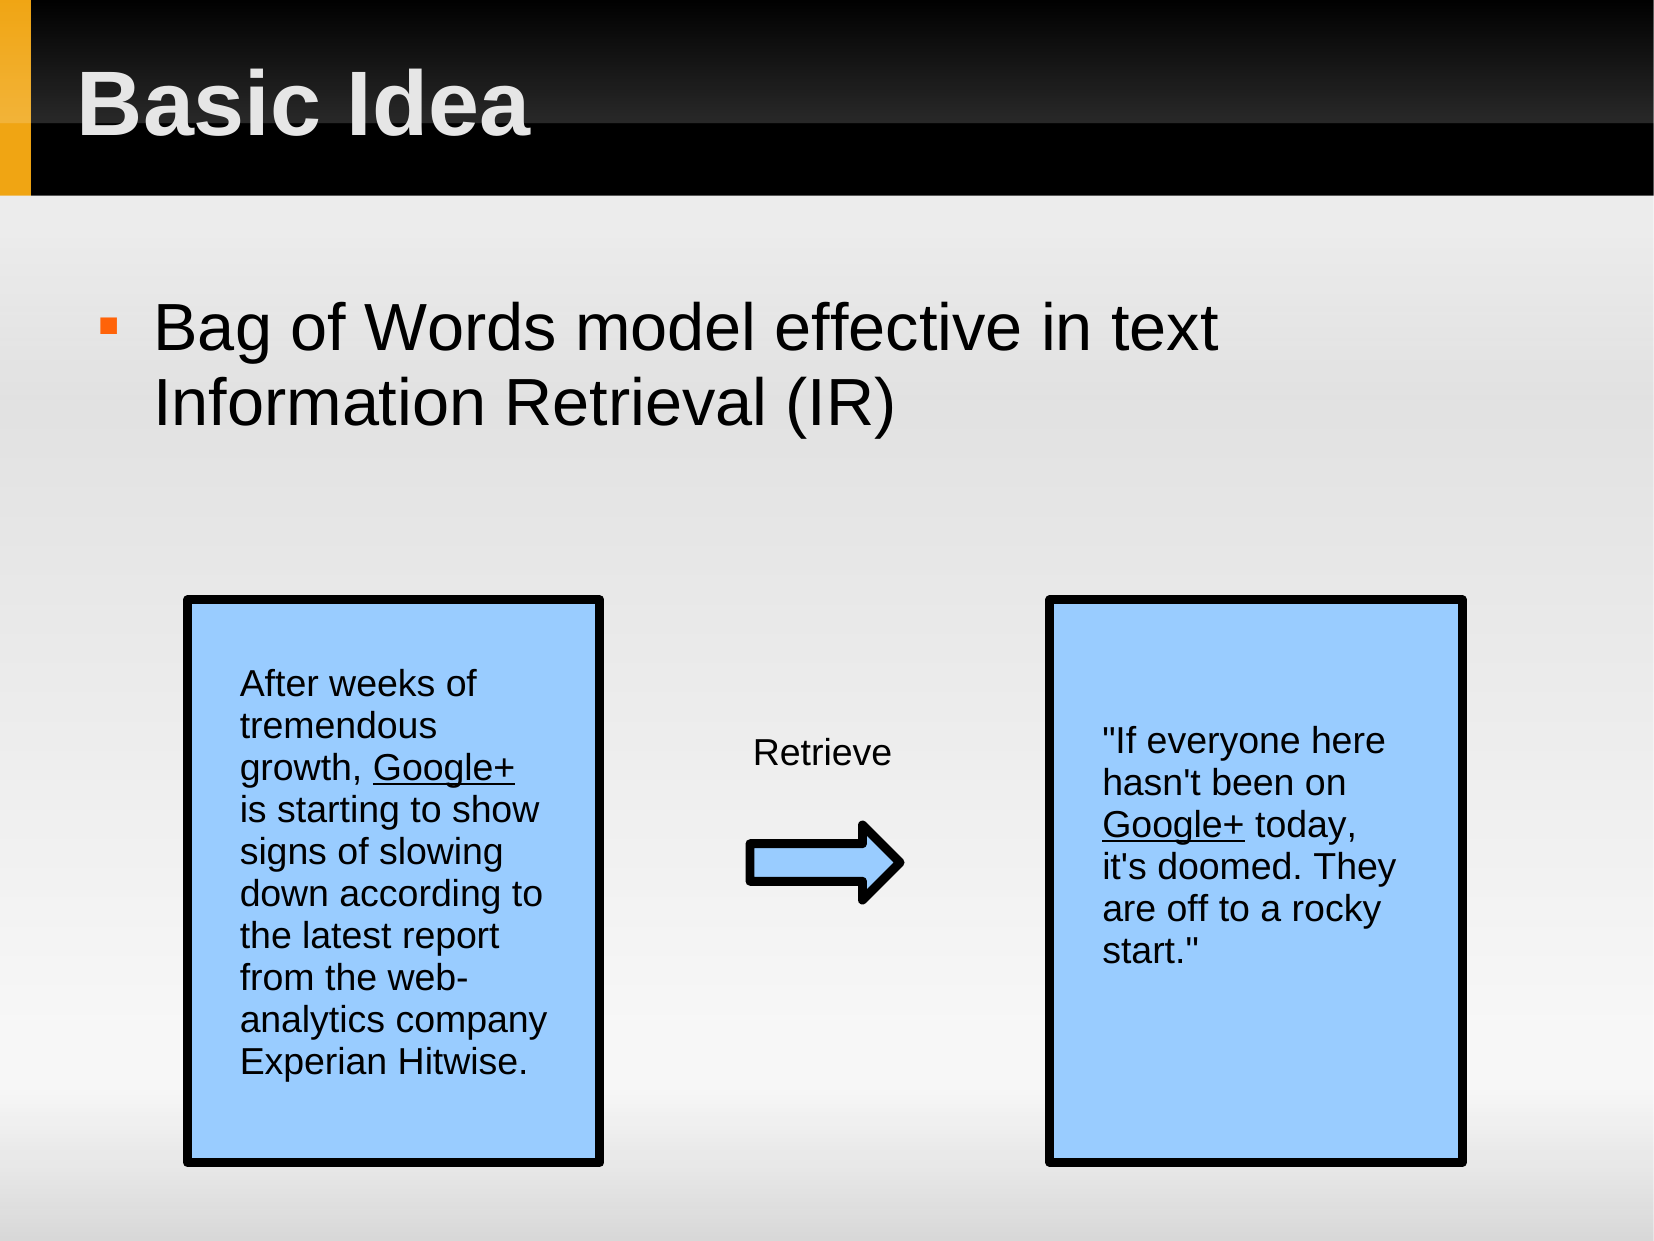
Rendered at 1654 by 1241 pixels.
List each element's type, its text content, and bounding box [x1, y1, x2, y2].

text_box [187, 599, 600, 1163]
list Bag of Words model effective in text Information Retrieval (IR) [82, 290, 1571, 1109]
text_box After weeks of tremendous growth, Google+ is starting to show signs of slowing down according to the latest report from the web-analytics company Experian Hitwise. [225, 655, 563, 1090]
title Basic Idea [76, 0, 1565, 208]
text_box [1049, 599, 1463, 1163]
picture [0, 0, 1654, 1241]
text_box Retrieve [738, 724, 908, 782]
text_box "If everyone here hasn't been on Google+ today, it's doomed. They are off to a rocky start." [1087, 712, 1426, 1022]
text_box [750, 825, 901, 901]
